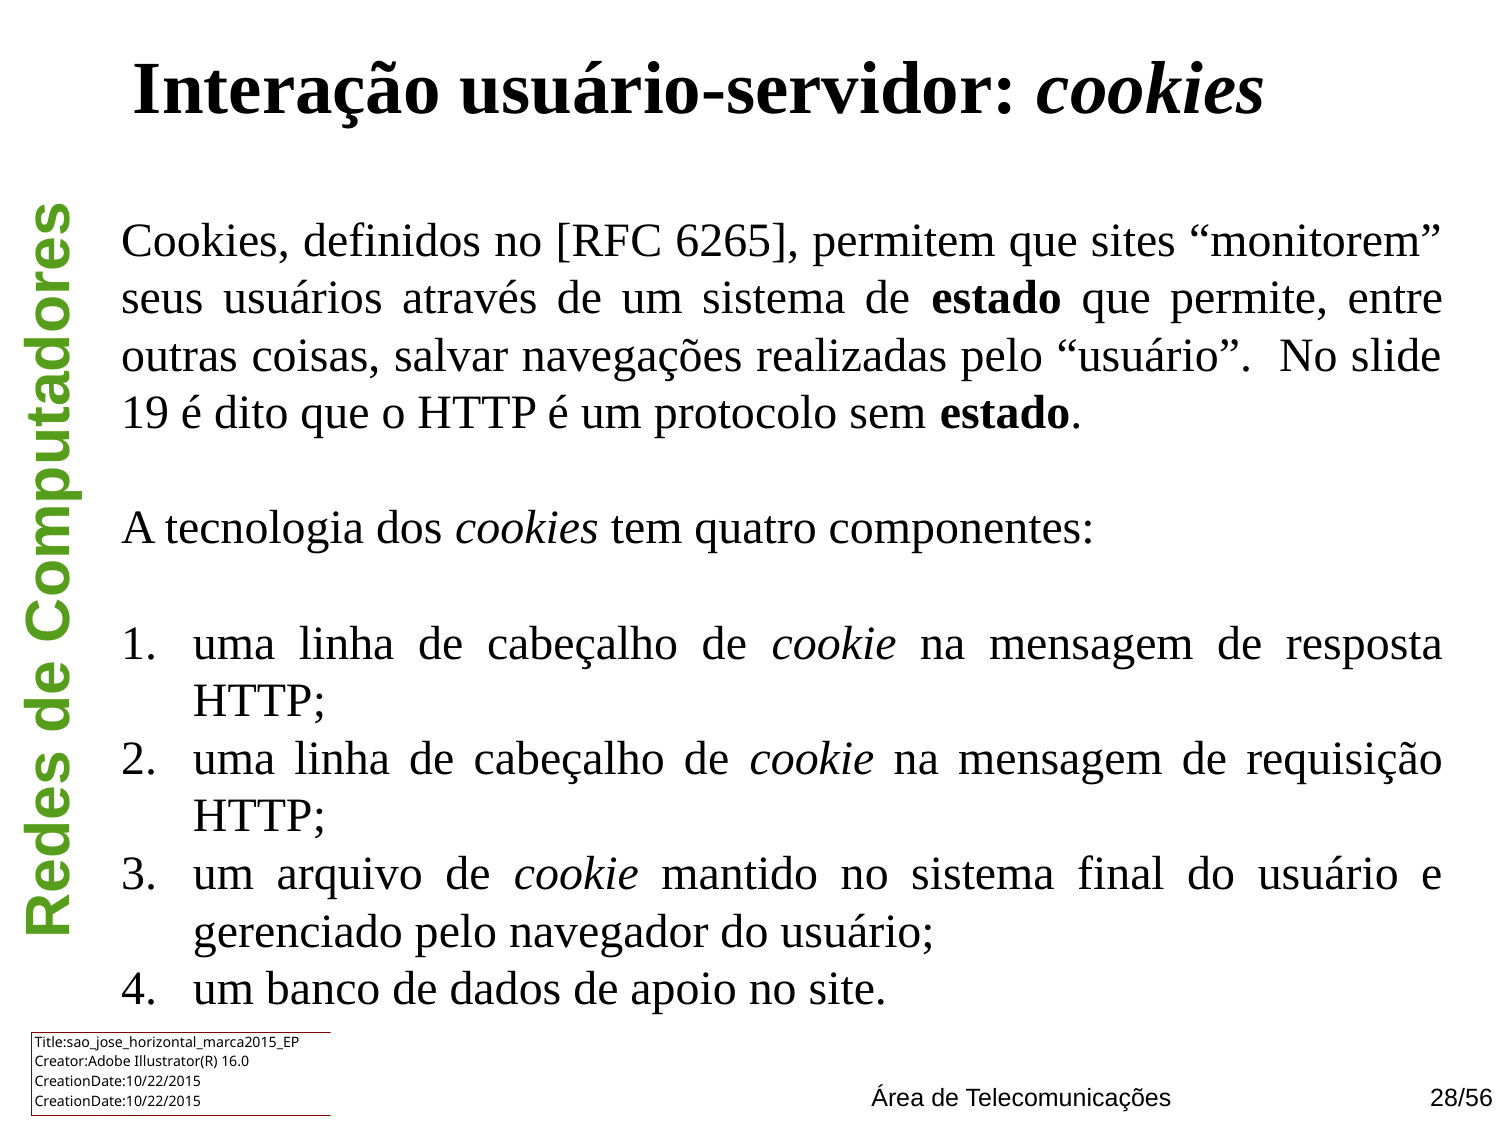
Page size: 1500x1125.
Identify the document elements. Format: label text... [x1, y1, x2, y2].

text_box Interação usuário-servidor: cookies [118, 30, 1477, 315]
text_box Cookies, definidos no [RFC 6265], permitem que sites “monitorem” seus usuários através de um sistema de estado que permite, entre outras coisas, salvar navegações realizadas pelo “usuário”. No slide 19 é dito que o HTTP é um protocolo sem estado. A tecnologia dos cookies tem quatro componentes: uma linha de cabeçalho de cookie na mensagem de resposta HTTP; uma linha de cabeçalho de cookie na mensagem de requisição HTTP; um arquivo de cookie mantido no sistema final do usuário e gerenciado pelo navegador do usuário; um banco de dados de apoio no site. [106, 200, 1459, 1083]
